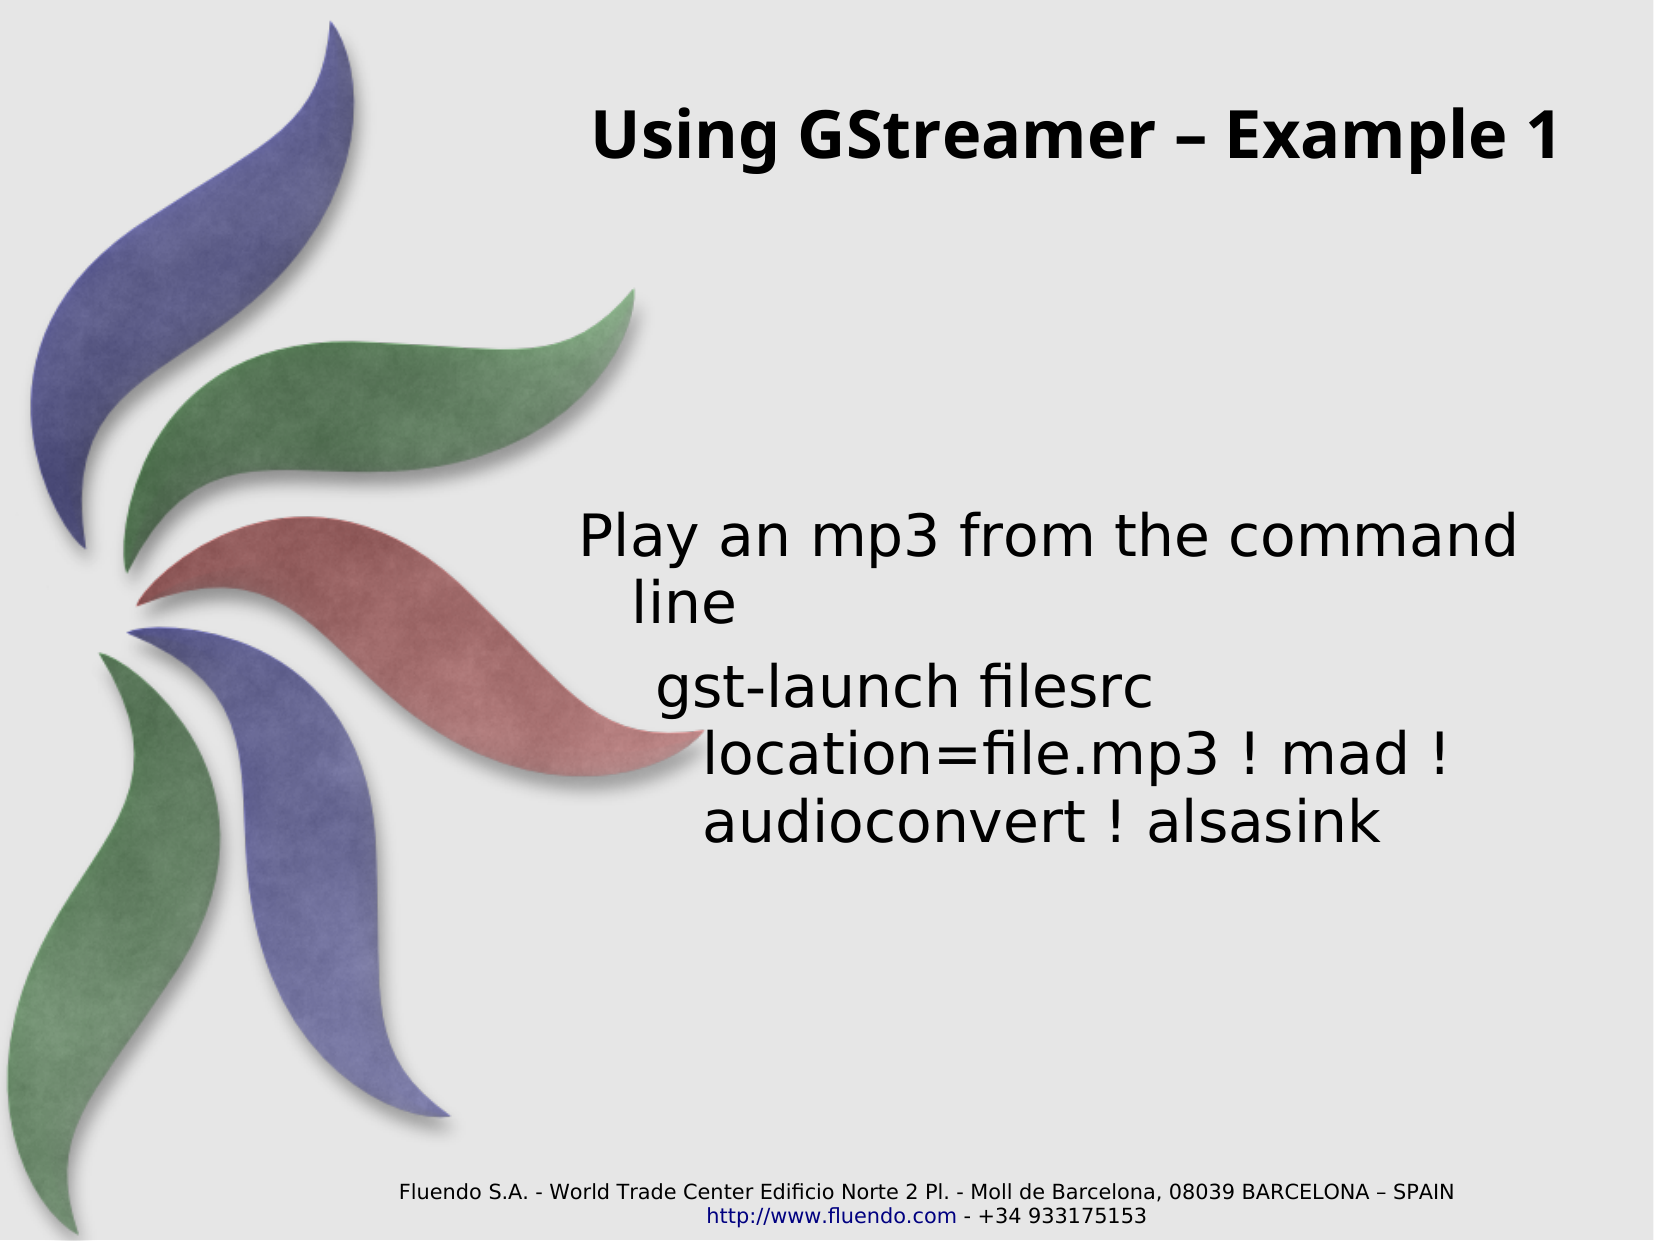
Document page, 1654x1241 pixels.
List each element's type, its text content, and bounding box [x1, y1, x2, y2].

list Play an mp3 from the command line gst-launch filesrc location=file.mp3 ! mad ! audioconvert ! alsasink [561, 236, 1595, 1123]
picture [0, 0, 711, 1241]
title Using GStreamer – Example 1 [561, 59, 1595, 207]
